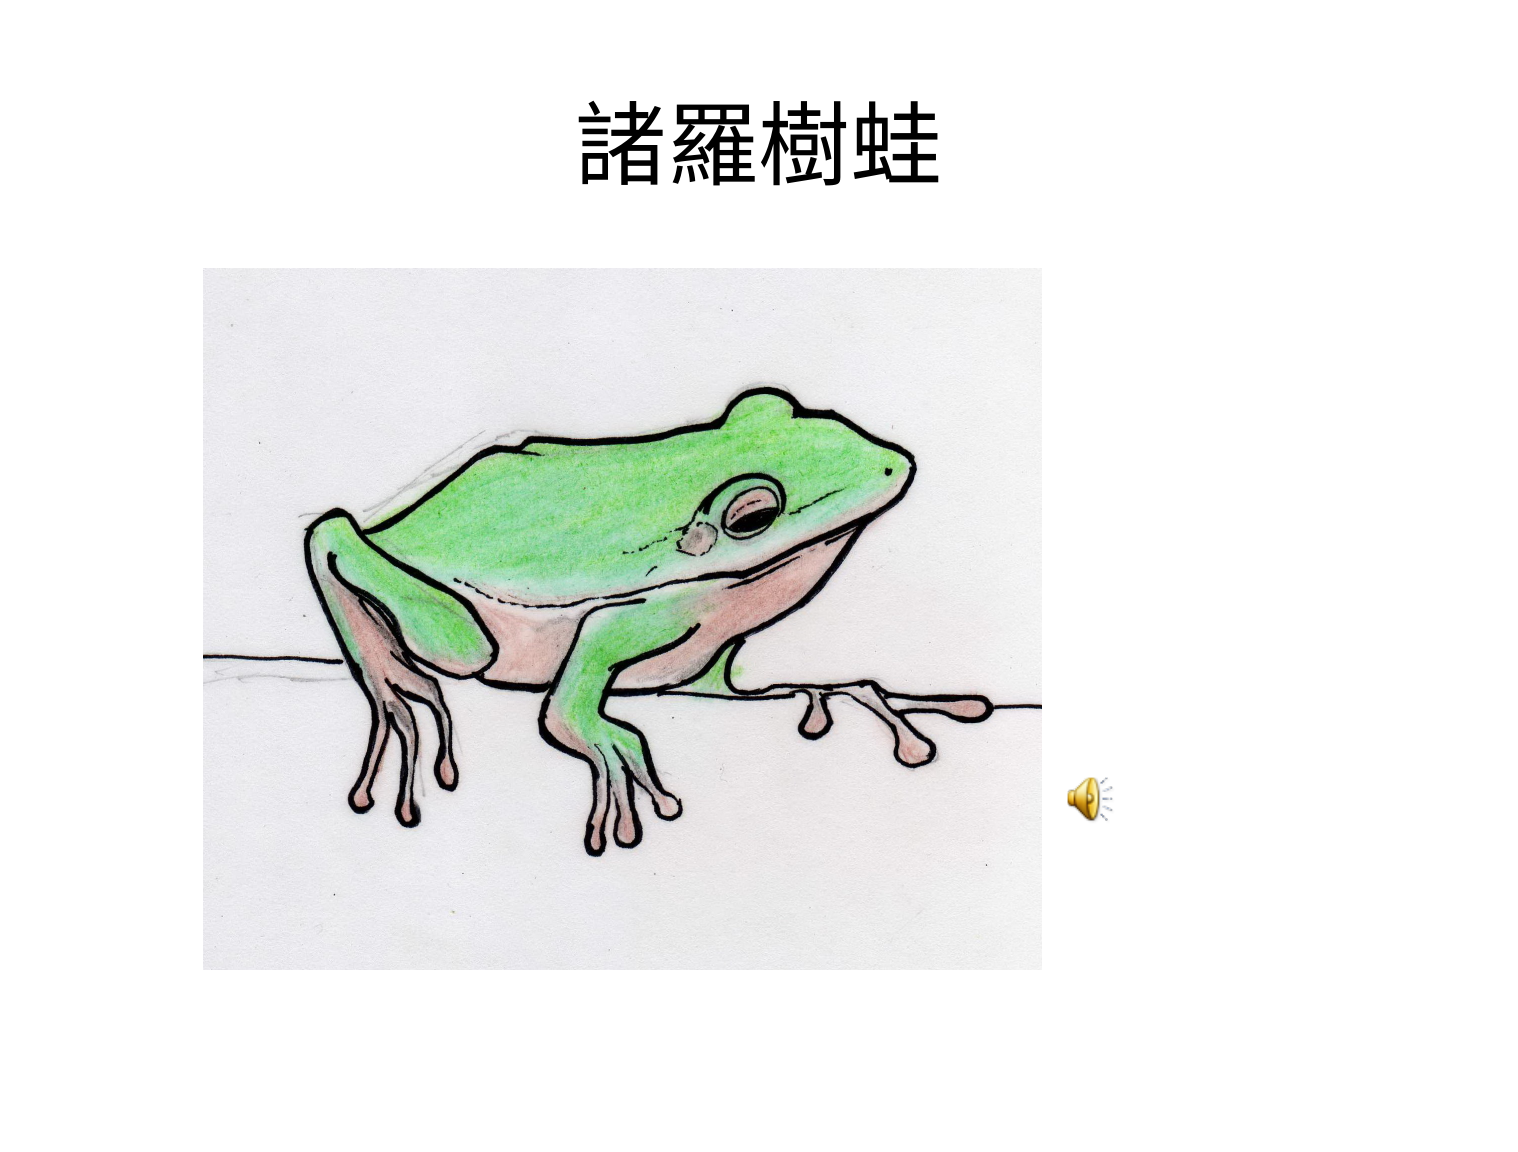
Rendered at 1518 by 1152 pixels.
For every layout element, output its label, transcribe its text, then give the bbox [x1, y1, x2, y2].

picture [203, 268, 1042, 970]
title 諸羅樹蛙 [75, 46, 1443, 238]
picture [1066, 776, 1117, 827]
